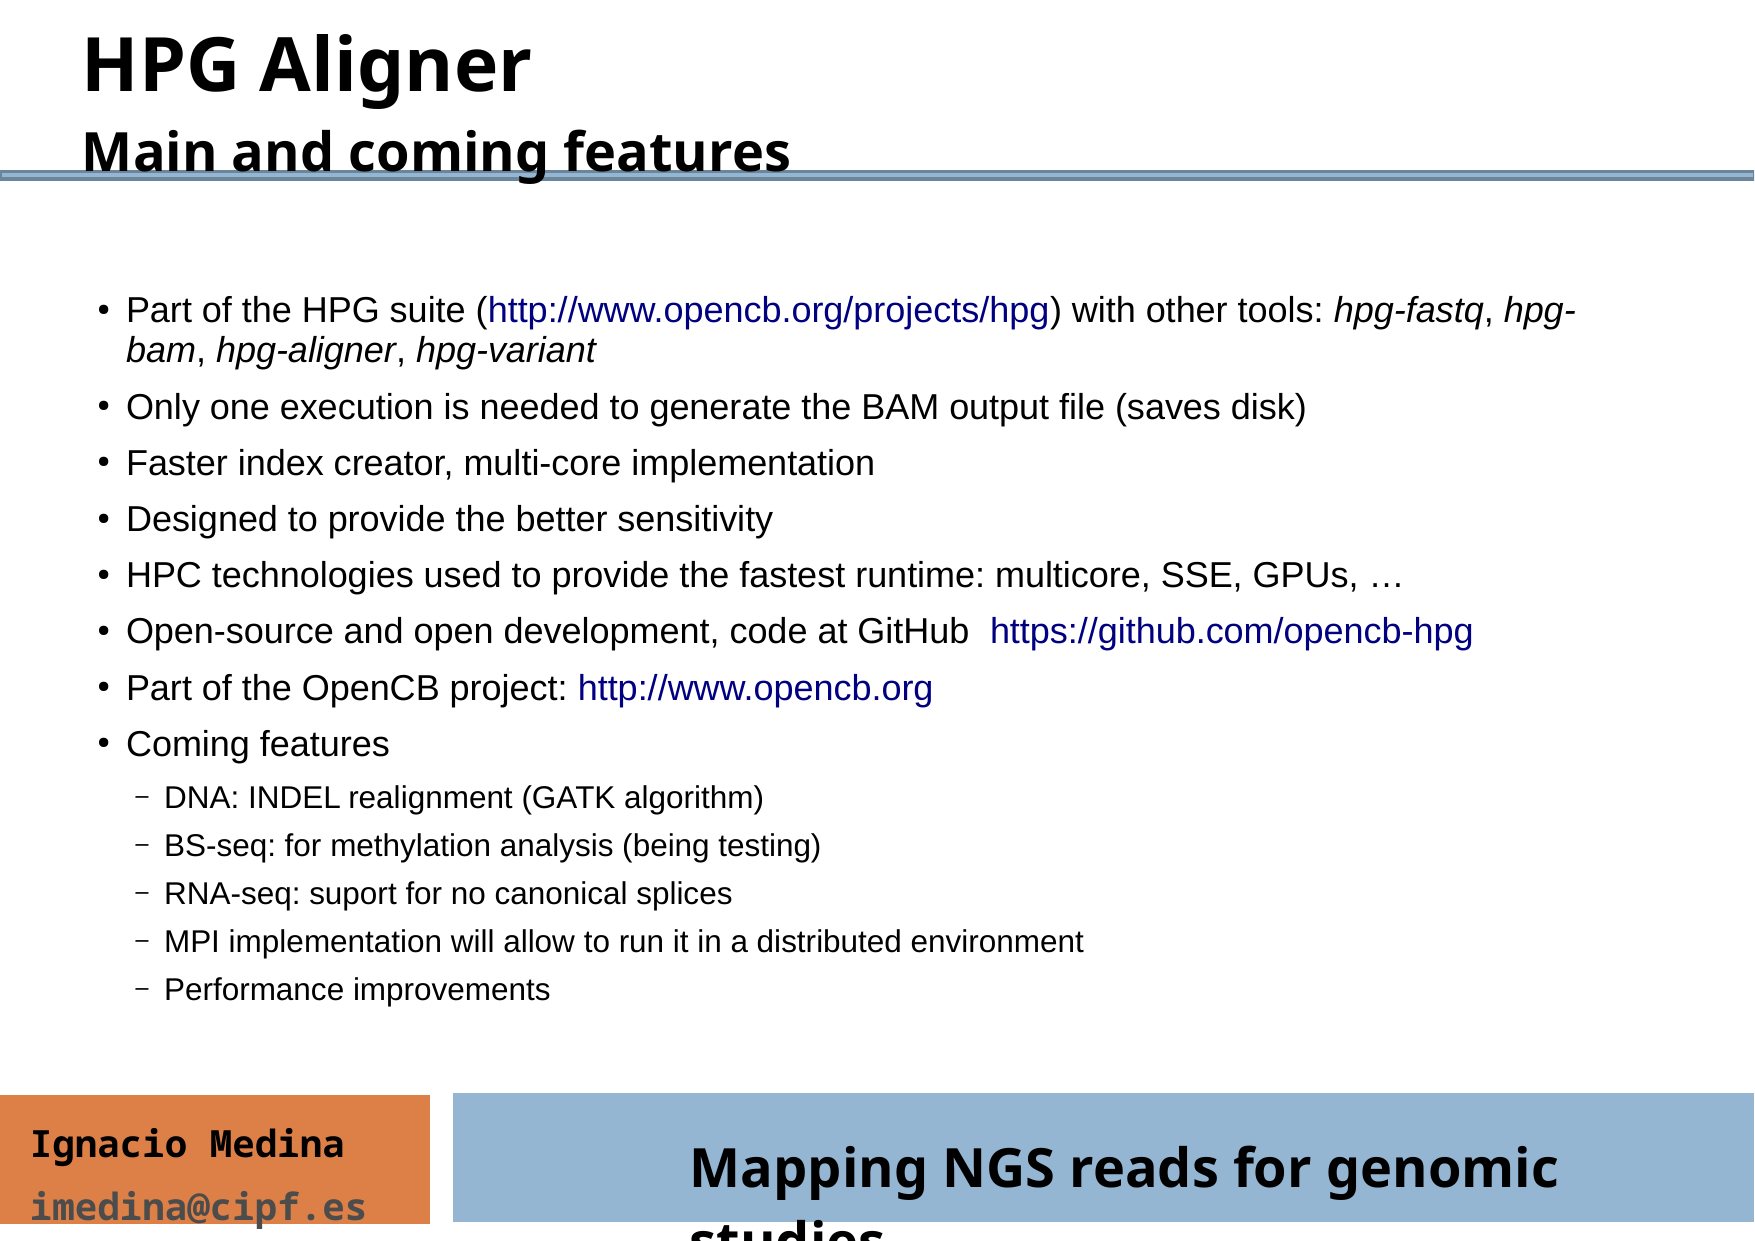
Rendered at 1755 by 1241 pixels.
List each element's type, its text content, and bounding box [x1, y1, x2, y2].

text_box [543, 171, 1754, 179]
list Part of the HPG suite (http://www.opencb.org/projects/hpg) with other tools: hpg-fastq, hpg-bam, hpg-aligner, hpg-variant Only one execution is needed to generate the BAM output file (saves disk) Faster index creator, multi-core implementation Designed to provide the better sensitivity HPC technologies used to provide the fastest runtime: multicore, SSE, GPUs, … Open-source and open development, code at GitHub https://github.com/opencb-hpg Part of the OpenCB project: http://www.opencb.org Coming features DNA: INDEL realignment (GATK algorithm) BS-seq: for methylation analysis (being testing) RNA-seq: suport for no canonical splices MPI implementation will allow to run it in a distributed environment Performance improvements [87, 290, 1632, 1010]
text_box Ignacio Medina imedina@cipf.es [15, 1110, 406, 1213]
text_box HPG Aligner Main and coming features [67, 3, 1688, 168]
text_box [0, 171, 537, 179]
text_box Mapping NGS reads for genomic studies [675, 1122, 1726, 1200]
